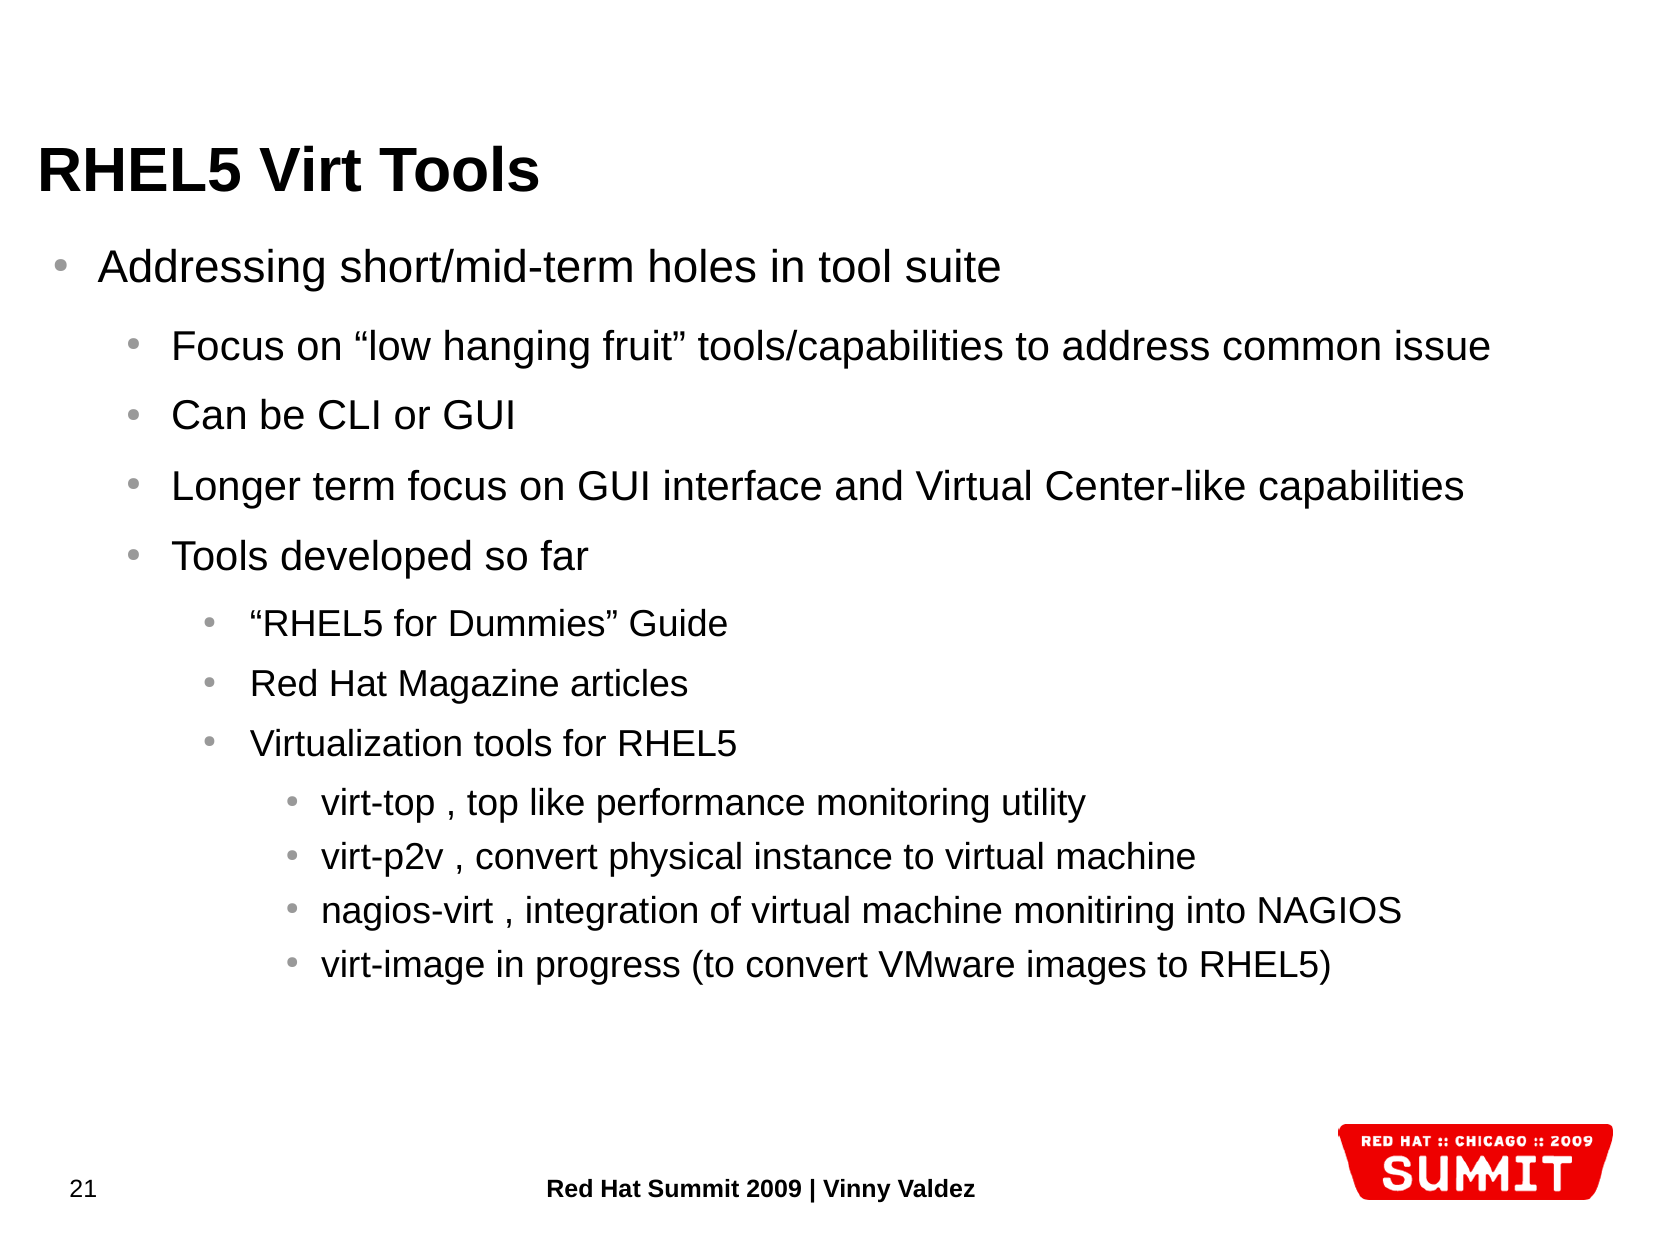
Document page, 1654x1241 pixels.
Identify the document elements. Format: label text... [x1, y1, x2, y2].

list Addressing short/mid-term holes in tool suite Focus on “low hanging fruit” tools/capabilities to address common issue Can be CLI or GUI Longer term focus on GUI interface and Virtual Center-like capabilities Tools developed so far “RHEL5 for Dummies” Guide Red Hat Magazine articles Virtualization tools for RHEL5 virt-top , top like performance monitoring utility virt-p2v , convert physical instance to virtual machine nagios-virt , integration of virtual machine monitiring into NAGIOS virt-image in progress (to convert VMware images to RHEL5) [37, 241, 1626, 1151]
picture [1338, 1151, 1613, 1200]
title RHEL5 Virt Tools [37, 114, 1444, 226]
